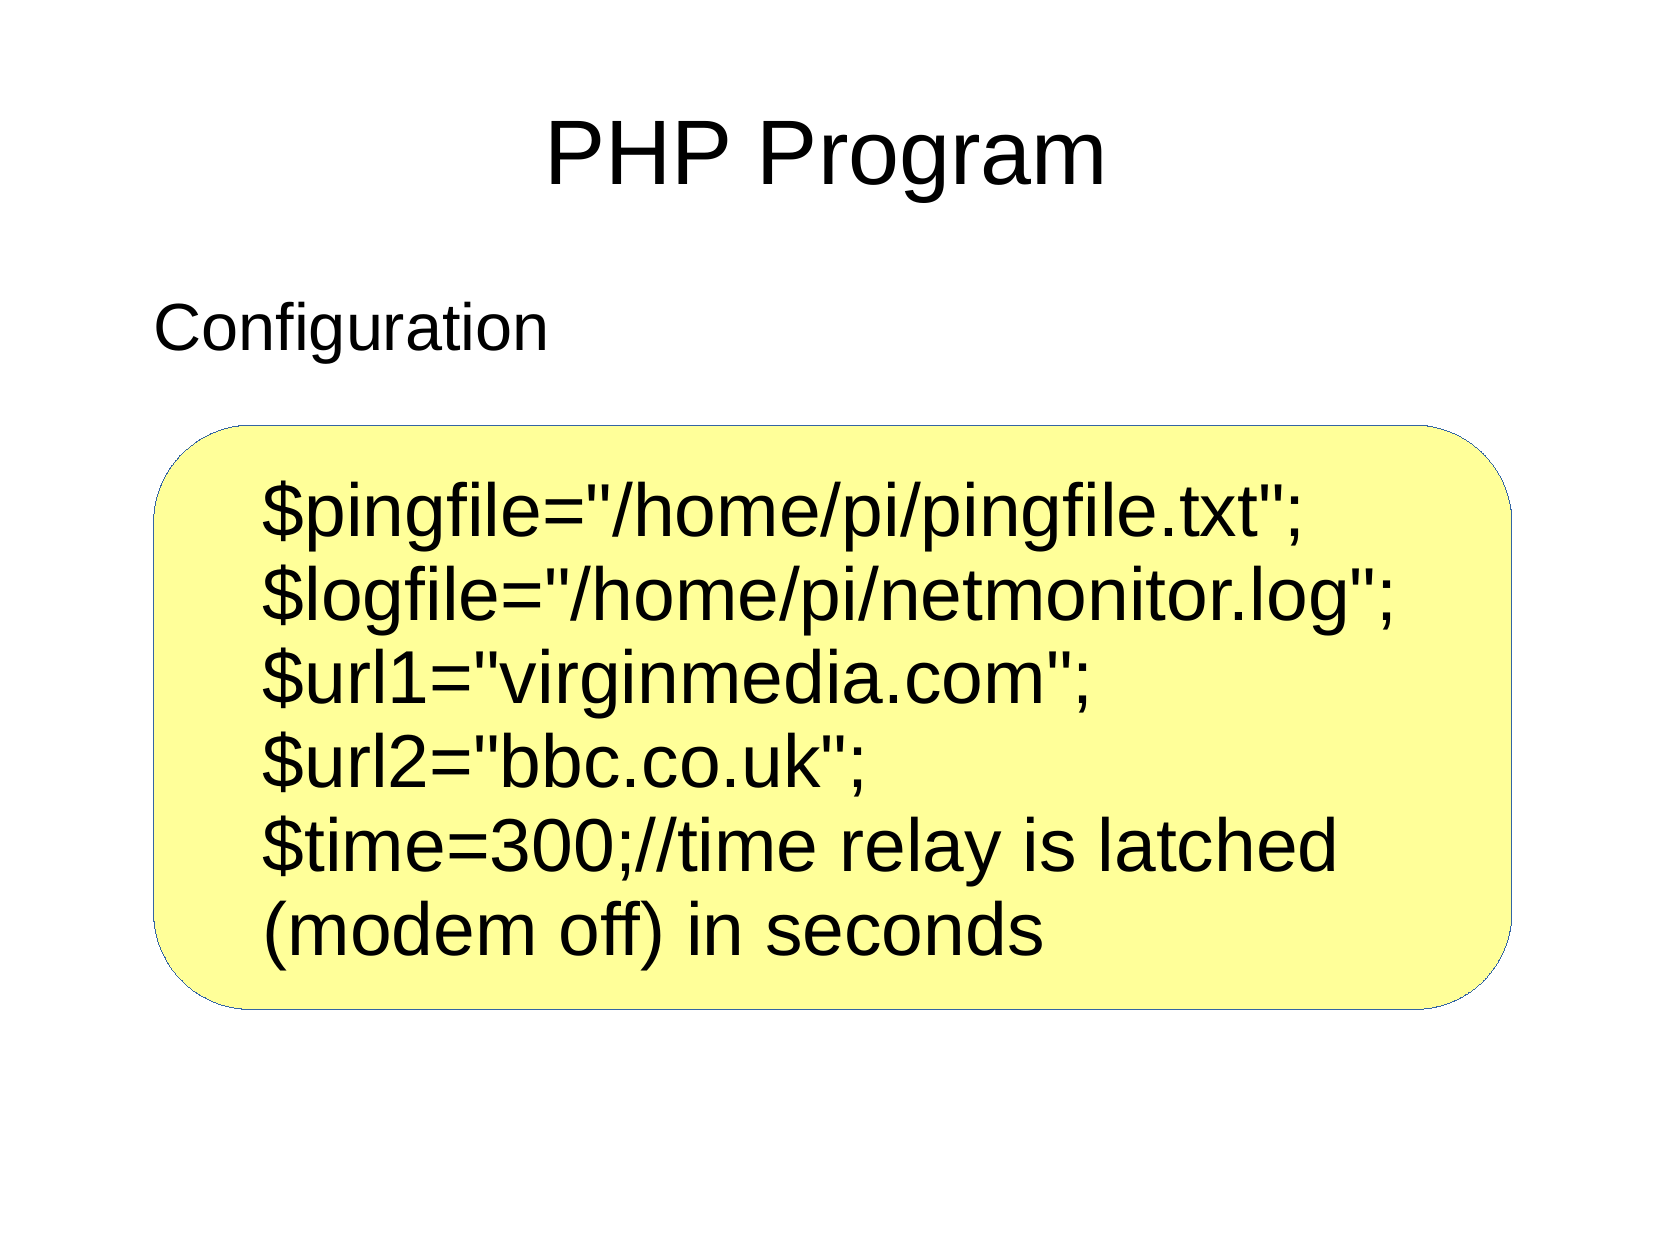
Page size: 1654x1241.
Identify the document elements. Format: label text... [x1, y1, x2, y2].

text_box $pingfile="/home/pi/pingfile.txt"; $logfile="/home/pi/netmonitor.log"; $url1="virginmedia.com"; $url2="bbc.co.uk"; $time=300;//time relay is latched (modem off) in seconds [248, 460, 1441, 1158]
text_box [153, 425, 1512, 1010]
list Configuration [82, 290, 1571, 1010]
title PHP Program [82, 49, 1571, 257]
